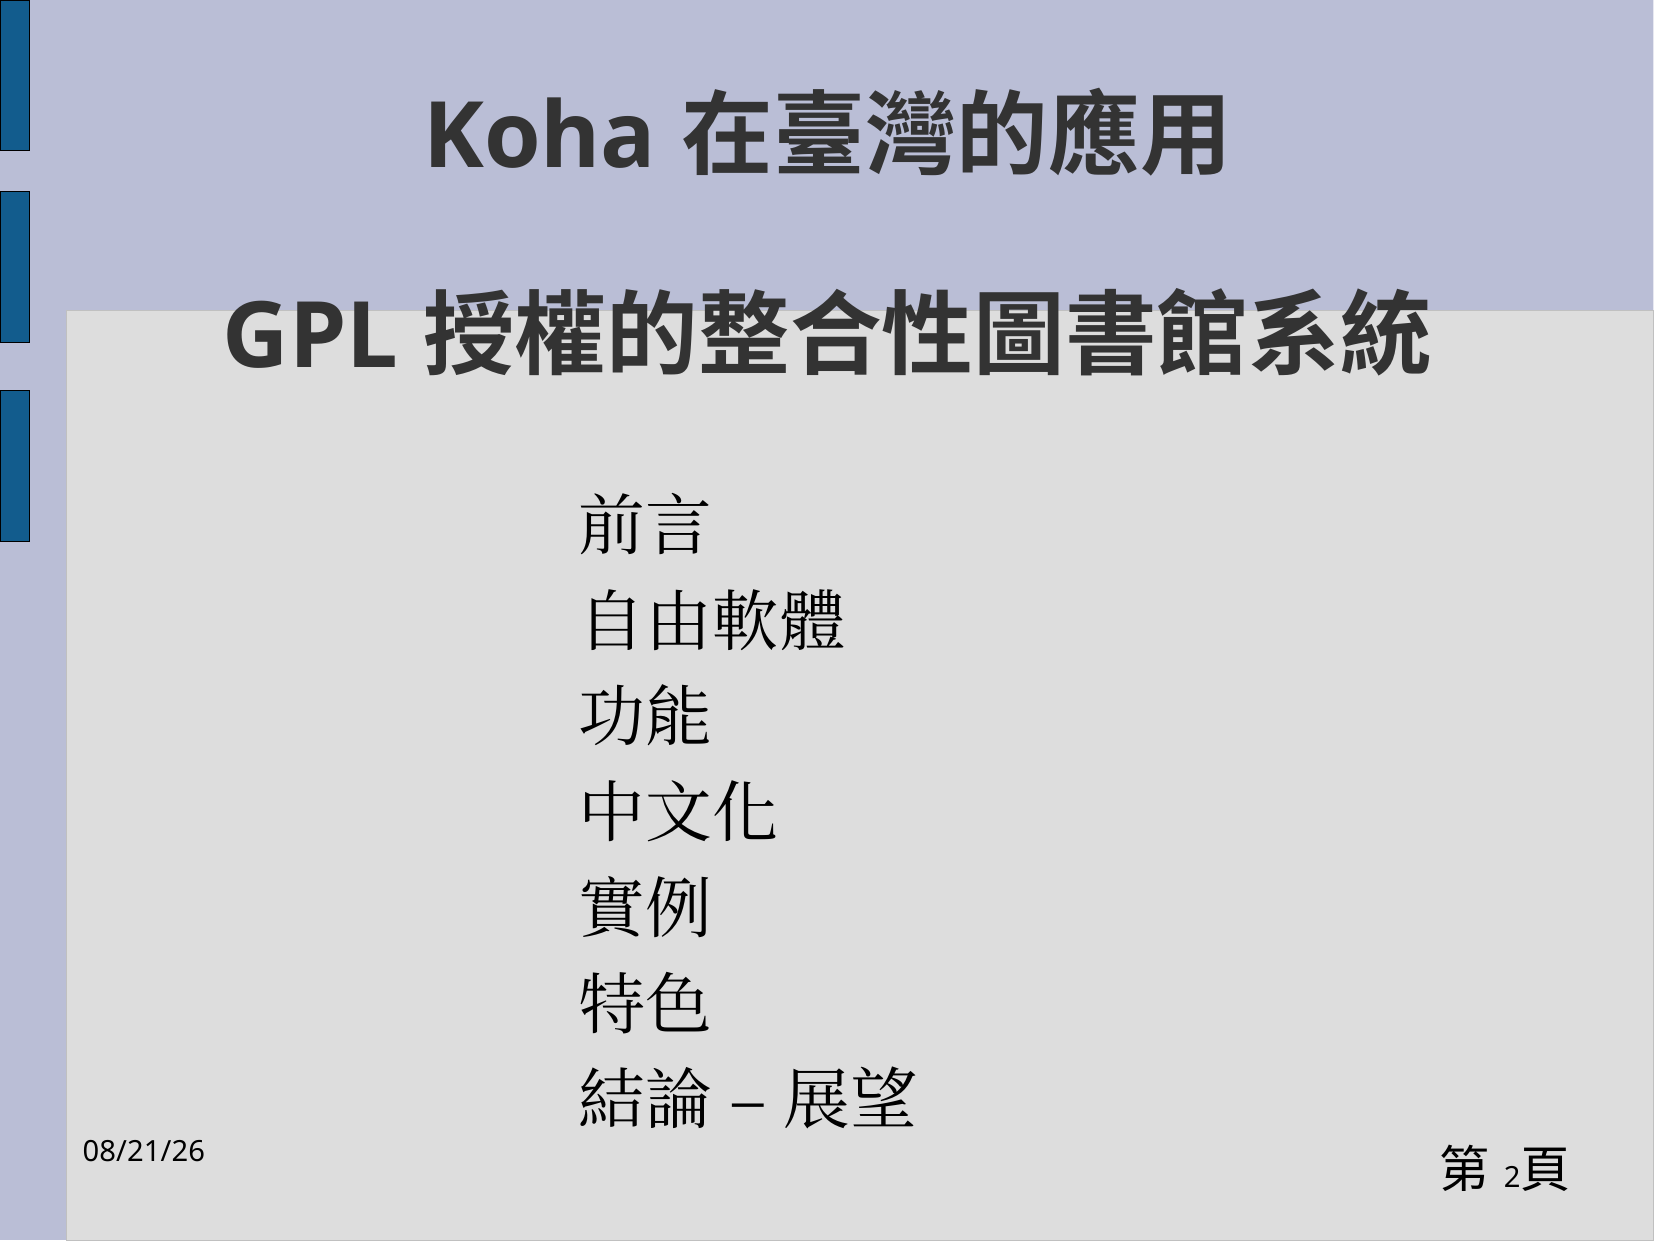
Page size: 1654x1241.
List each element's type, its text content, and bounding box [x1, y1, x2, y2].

list 前言 自由軟體 功能 中文化 實例 特色 結論 – 展望 [121, 472, 1534, 1112]
title Koha在臺灣的應用 GPL授權的整合性圖書館系統 [121, 64, 1534, 325]
